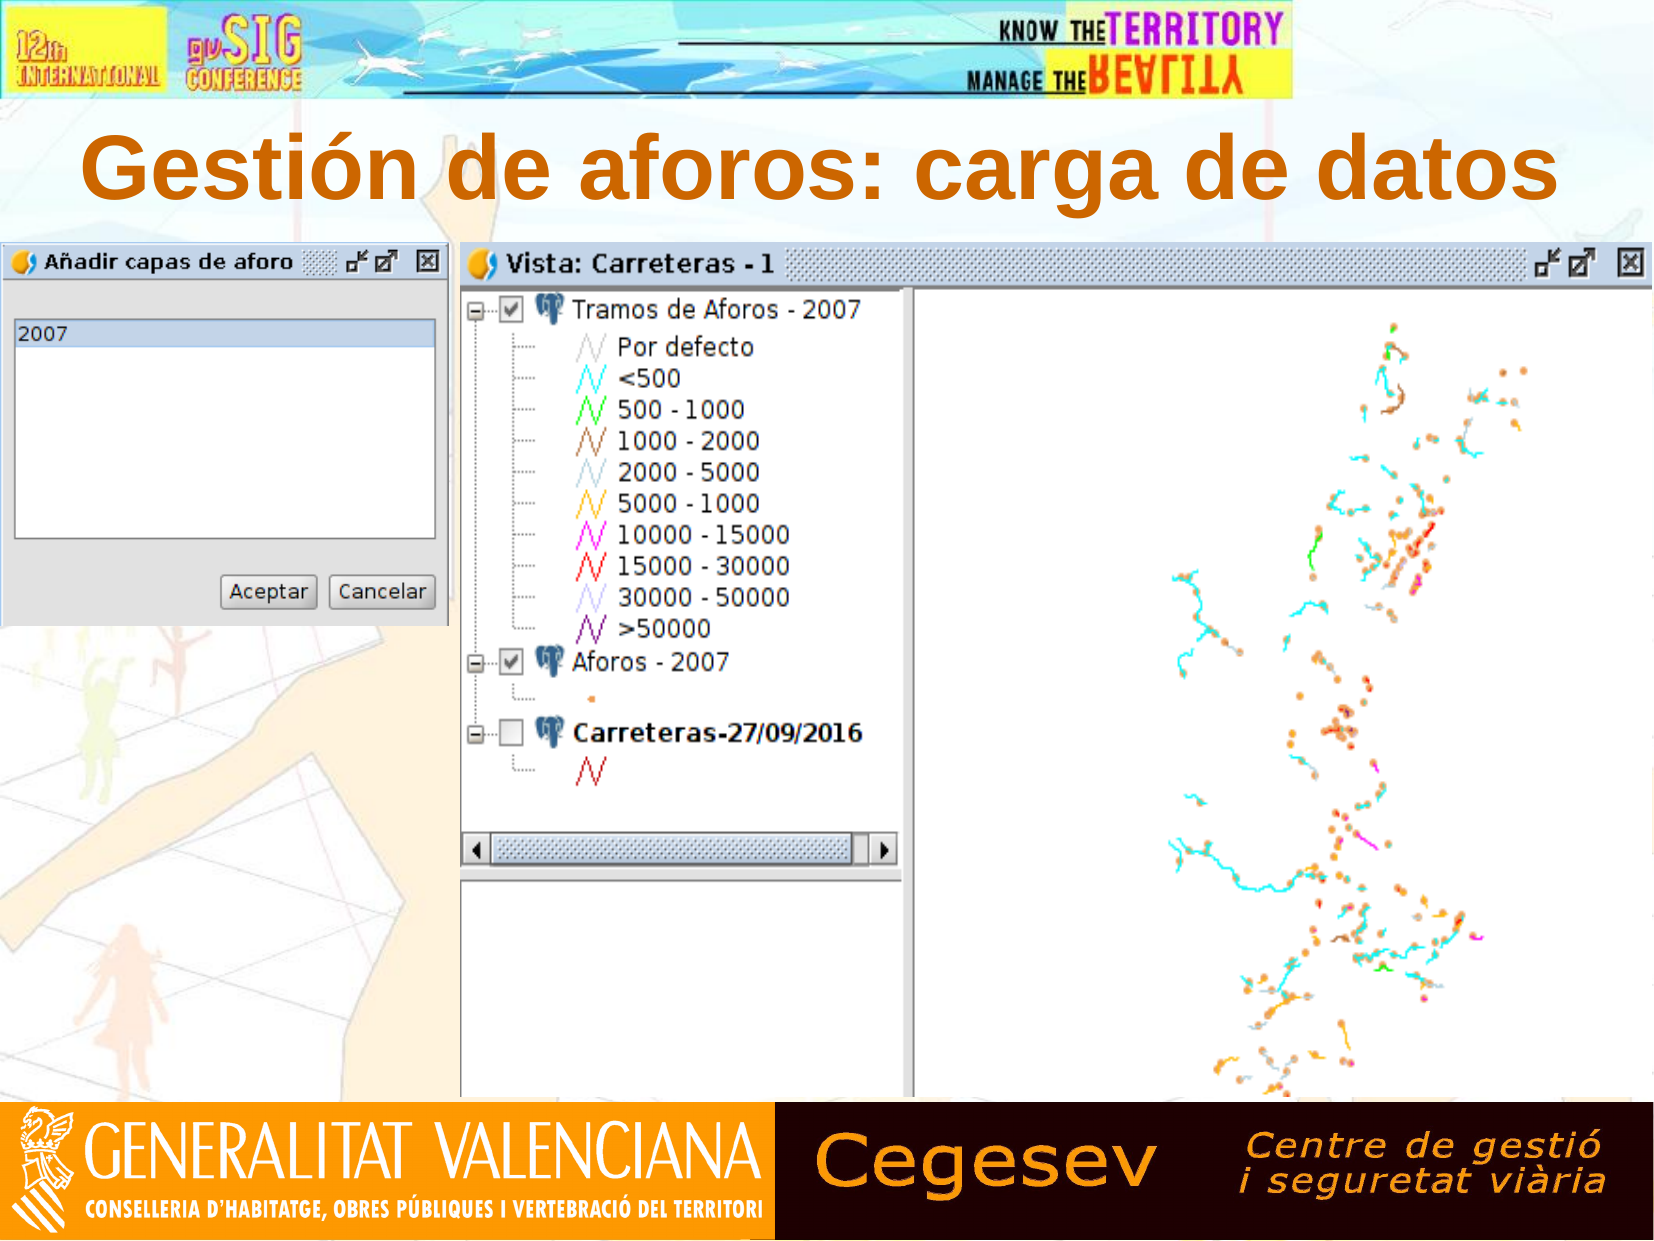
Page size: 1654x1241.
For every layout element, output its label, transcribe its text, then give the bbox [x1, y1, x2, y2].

title Gestión de aforos: carga de datos [47, 64, 1595, 272]
picture [0, 0, 1654, 1241]
